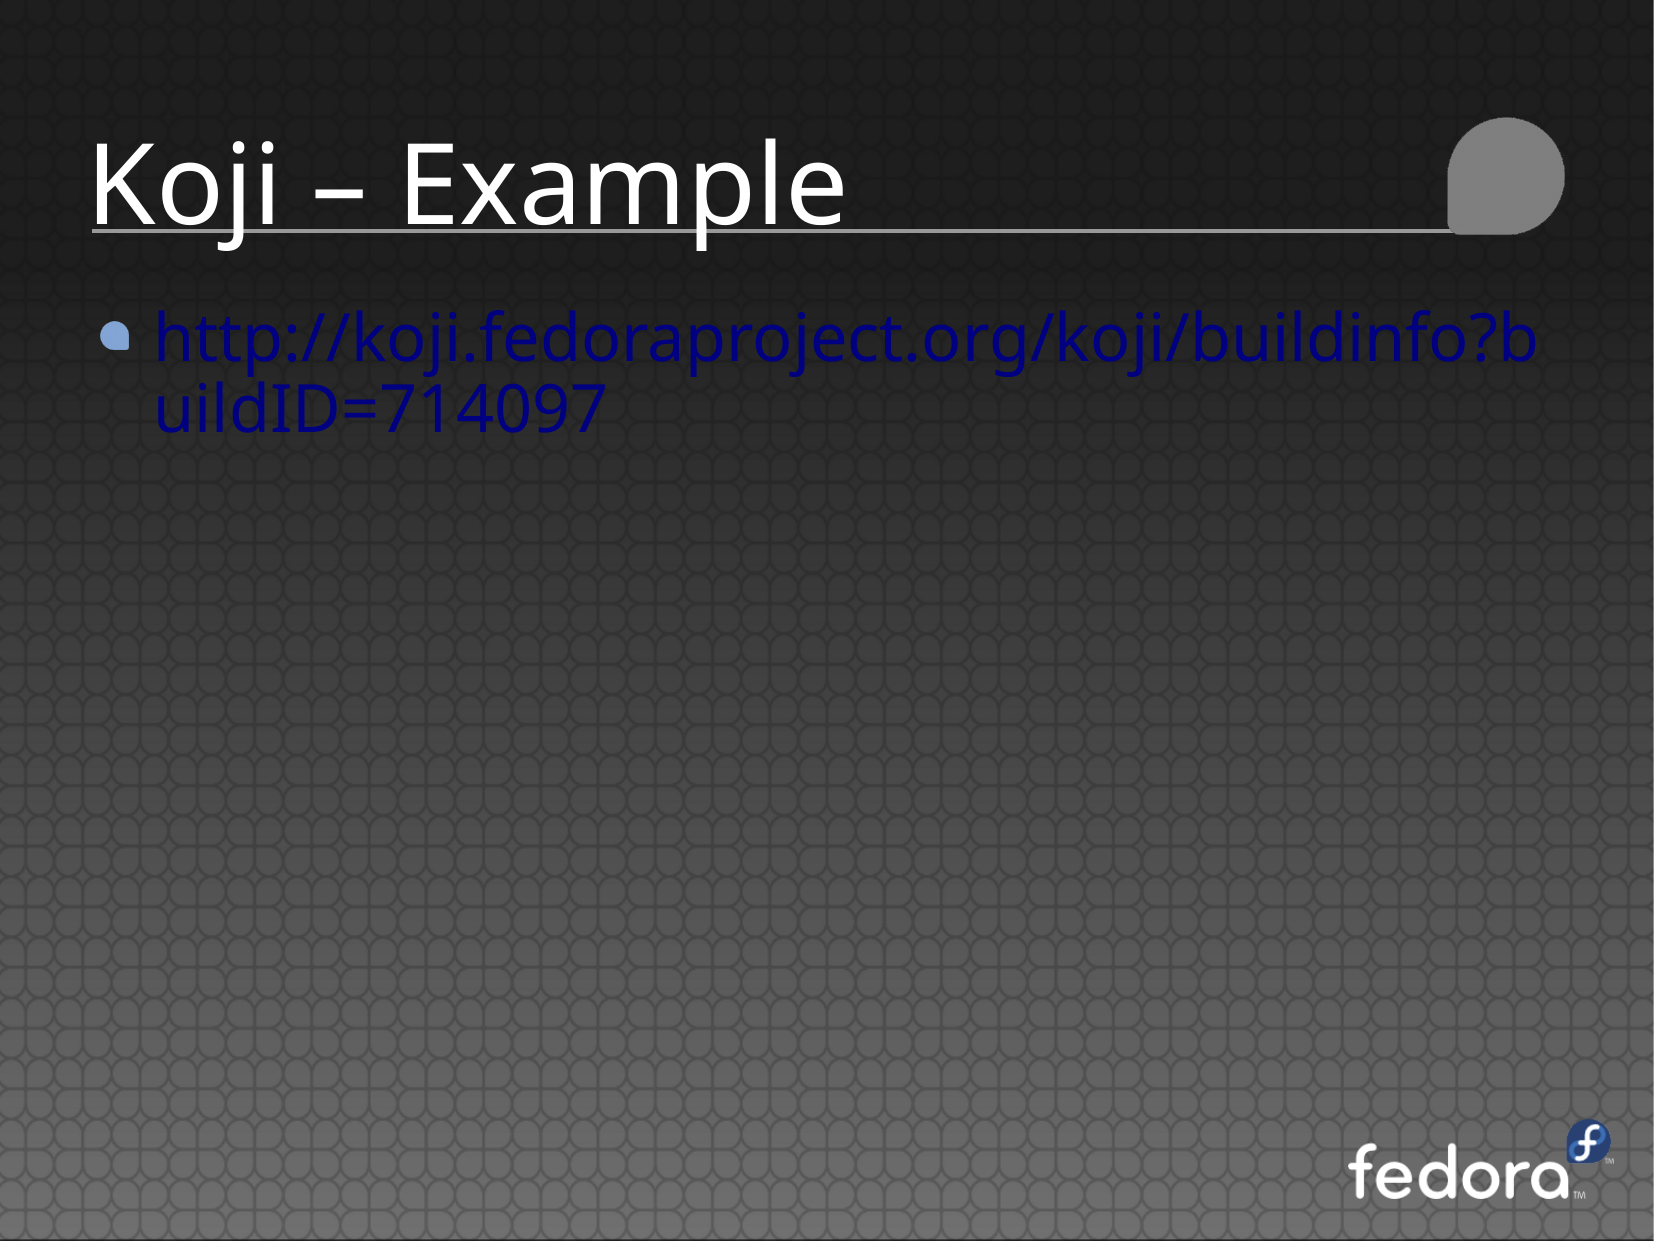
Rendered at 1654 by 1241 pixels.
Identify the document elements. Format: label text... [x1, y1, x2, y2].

title Koji – Example [86, 112, 1576, 249]
picture [0, 0, 1654, 1241]
list http://koji.fedoraproject.org/koji/buildinfo?buildID=714097 [82, 290, 1571, 1010]
